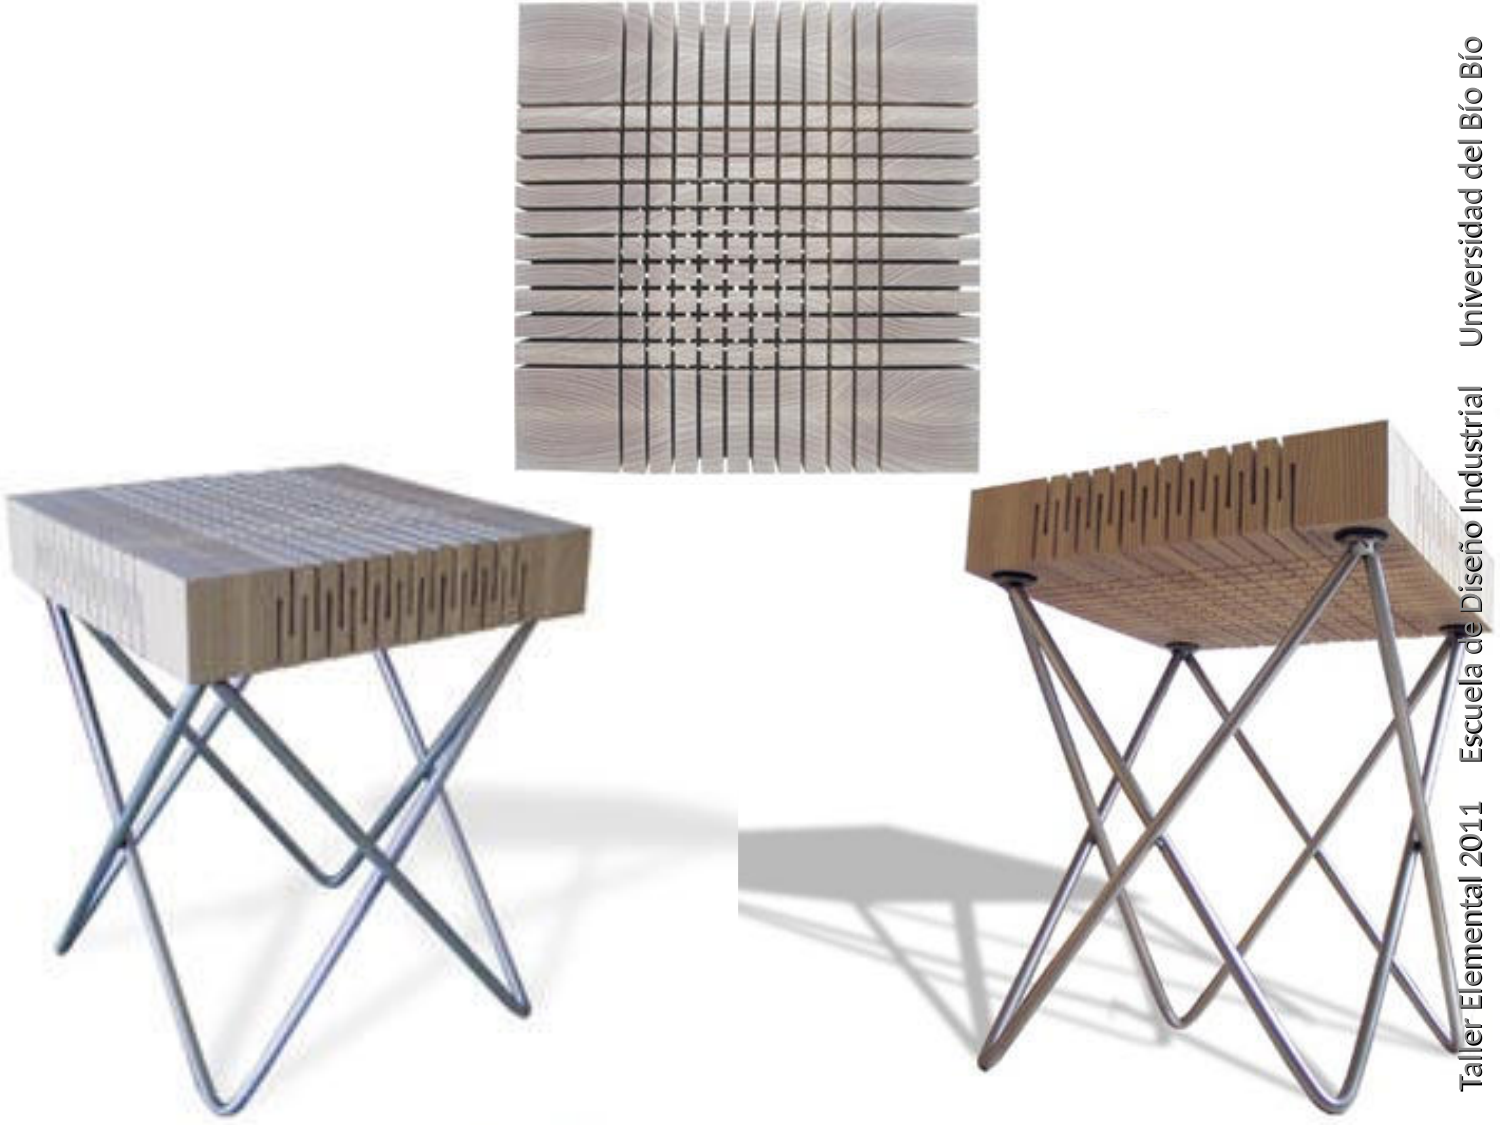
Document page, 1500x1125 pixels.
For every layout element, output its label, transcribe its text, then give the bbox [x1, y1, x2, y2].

picture [0, 0, 1500, 1125]
text_box Taller Elemental 2011 Escuela de Diseño Industrial Universidad del Bío Bío [1435, 0, 1500, 1106]
